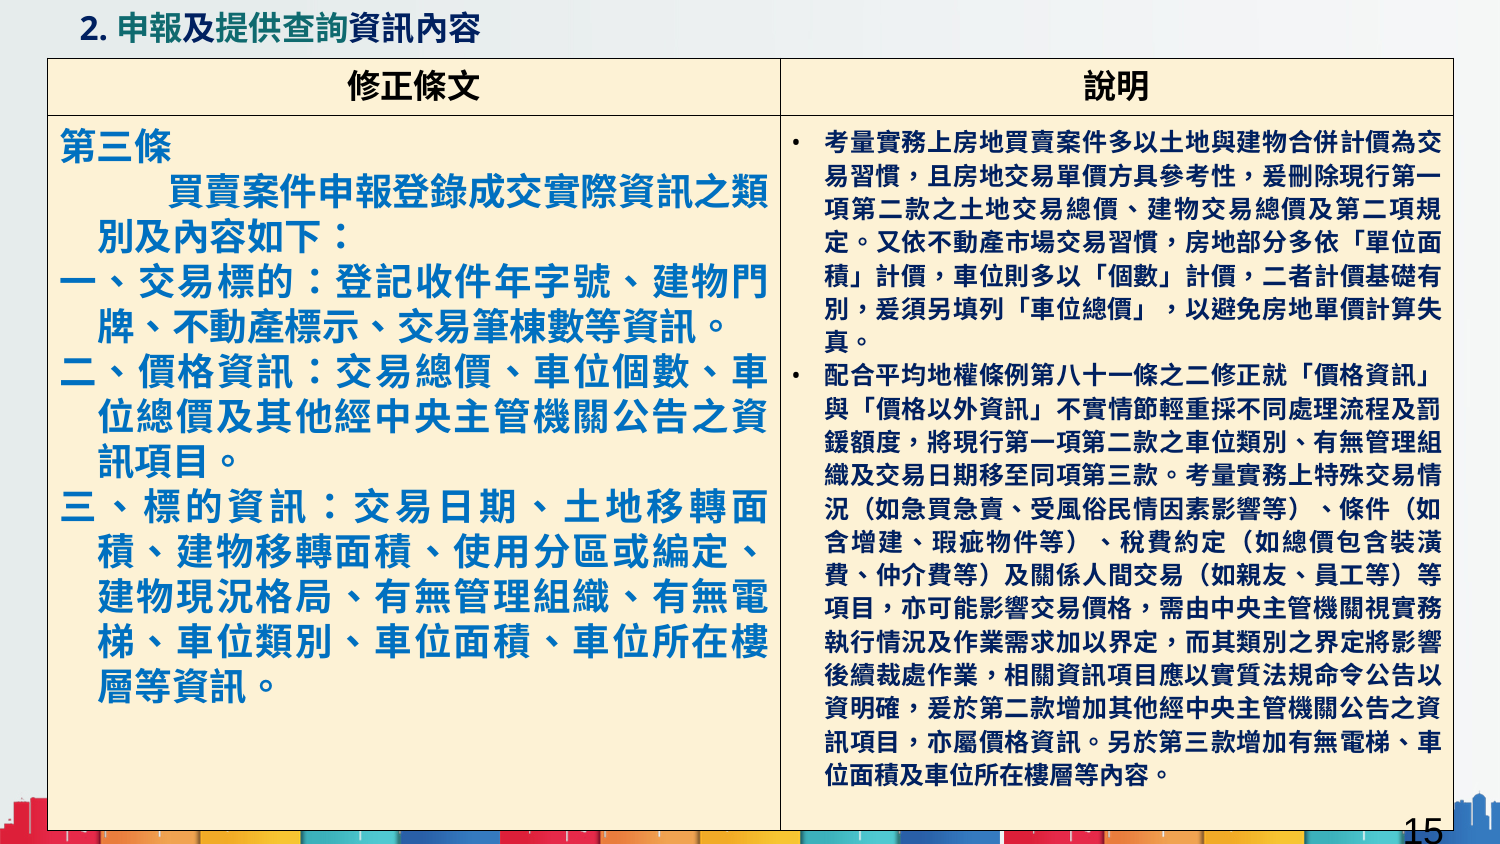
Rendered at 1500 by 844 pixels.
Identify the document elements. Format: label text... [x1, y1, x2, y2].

text_box 2.申報及提供查詢資訊內容 [64, 0, 809, 55]
table_header 說明 [781, 59, 1453, 115]
table_cell 第三條 買賣案件申報登錄成交實際資訊之類別及內容如下： 一、交易標的：登記收件年字號、建物門牌、不動產標示、交易筆棟數等資訊。 二、價格資訊：交易總價、車位個數、車位總價及其他經中央主管機關公告之資訊項目。 三、標的資訊：交易日期、土地移轉面積、建物移轉面積、使用分區或編定、建物現況格局、有無管理組織、有無電梯、車位類別、車位面積、車位所在樓層等資訊。 [48, 116, 780, 830]
picture [0, 0, 1500, 844]
table_header 修正條文 [48, 59, 780, 115]
text_box 15 [1387, 799, 1483, 844]
table_cell 考量實務上房地買賣案件多以土地與建物合併計價為交易習慣，且房地交易單價方具參考性，爰刪除現行第一項第二款之土地交易總價、建物交易總價及第二項規定。又依不動產市場交易習慣，房地部分多依「單位面積」計價，車位則多以「個數」計價，二者計價基礎有別，爰須另填列「車位總價」，以避免房地單價計算失真。 配合平均地權條例第八十一條之二修正就「價格資訊」與「價格以外資訊」不實情節輕重採不同處理流程及罰鍰額度，將現行第一項第二款之車位類別、有無管理組織及交易日期移至同項第三款。考量實務上特殊交易情況（如急買急賣、受風俗民情因素影響等）、條件（如含增建、瑕疵物件等）、稅費約定（如總價包含裝潢費、仲介費等）及關係人間交易（如親友、員工等）等項目，亦可能影響交易價格，需由中央主管機關視實務執行情況及作業需求加以界定，而其類別之界定將影響後續裁處作業，相關資訊項目應以實質法規命令公告以資明確，爰於第二款增加其他經中央主管機關公告之資訊項目，亦屬價格資訊。另於第三款增加有無電梯、車位面積及車位所在樓層等內容。 [781, 116, 1453, 830]
